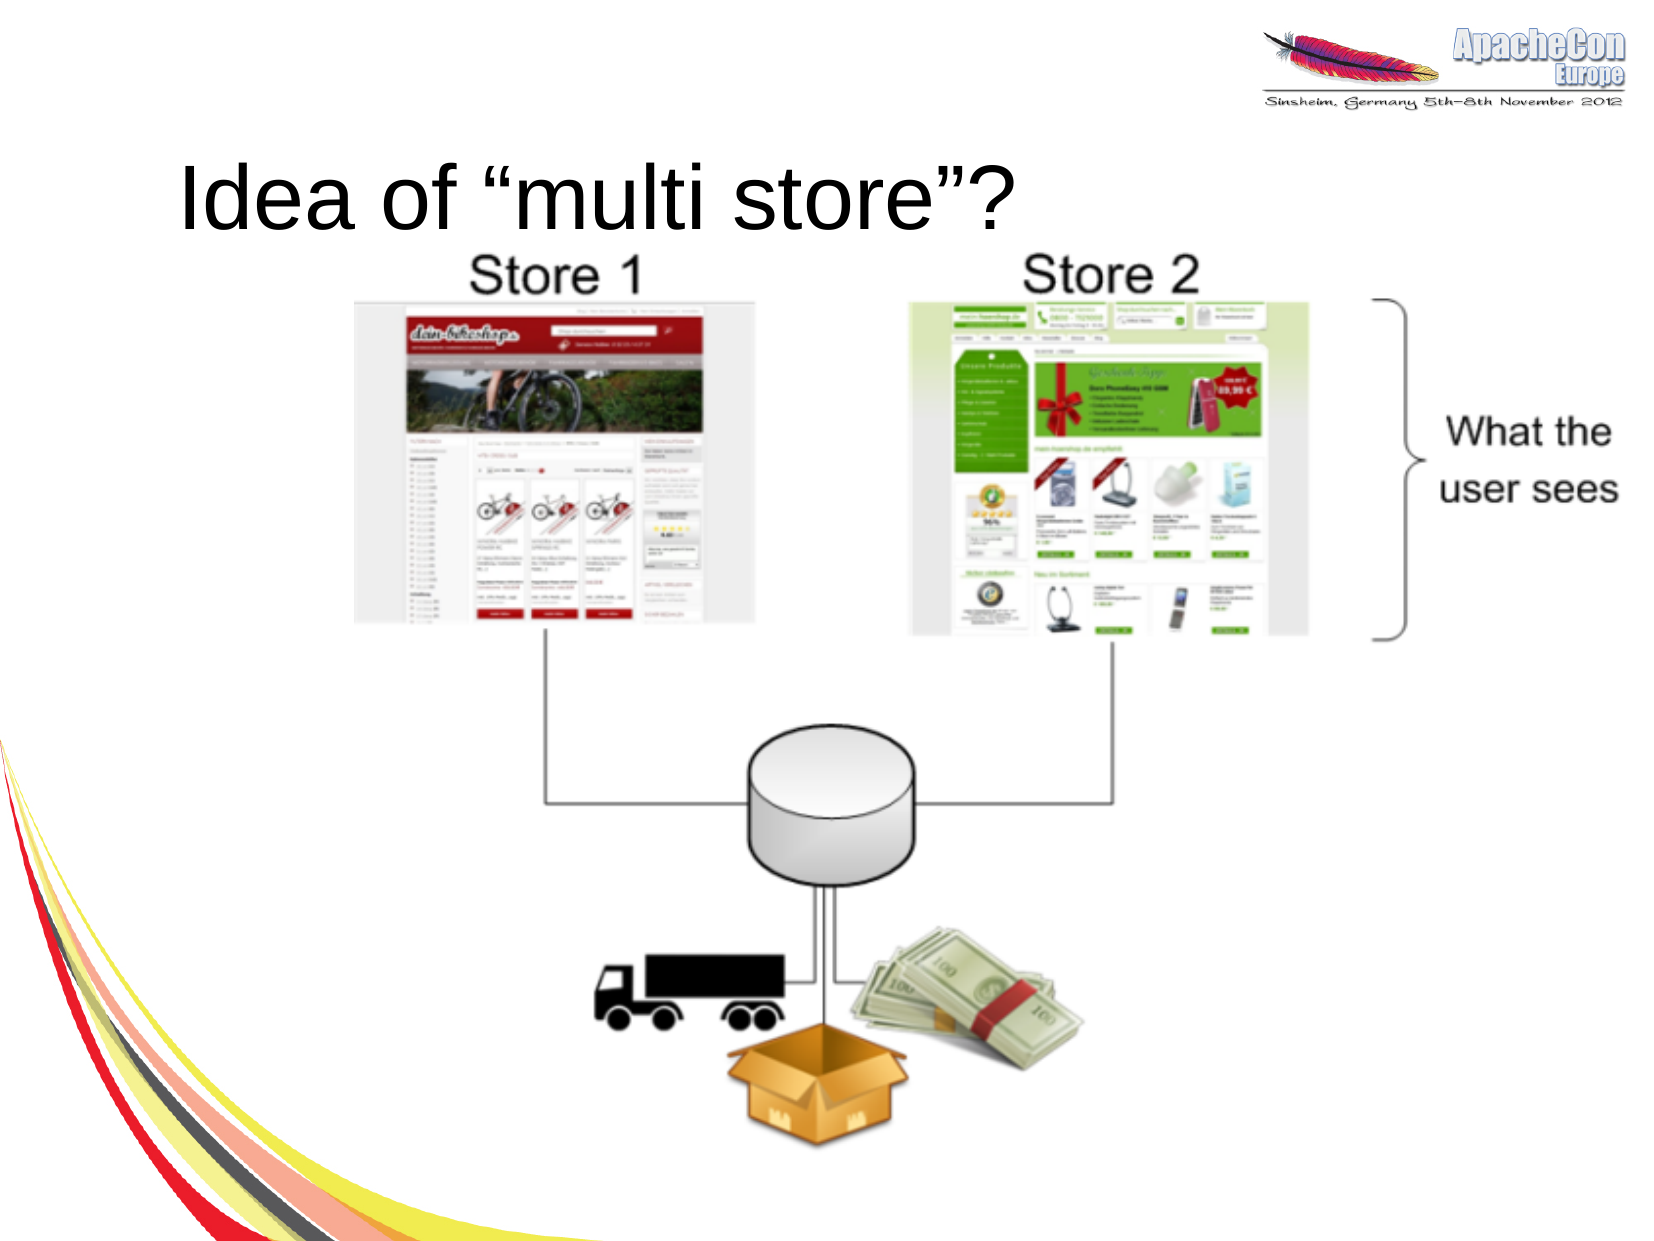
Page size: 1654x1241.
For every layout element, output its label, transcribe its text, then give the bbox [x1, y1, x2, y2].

picture [0, 0, 1654, 1241]
title Idea of “multi store”? [177, 141, 1536, 254]
